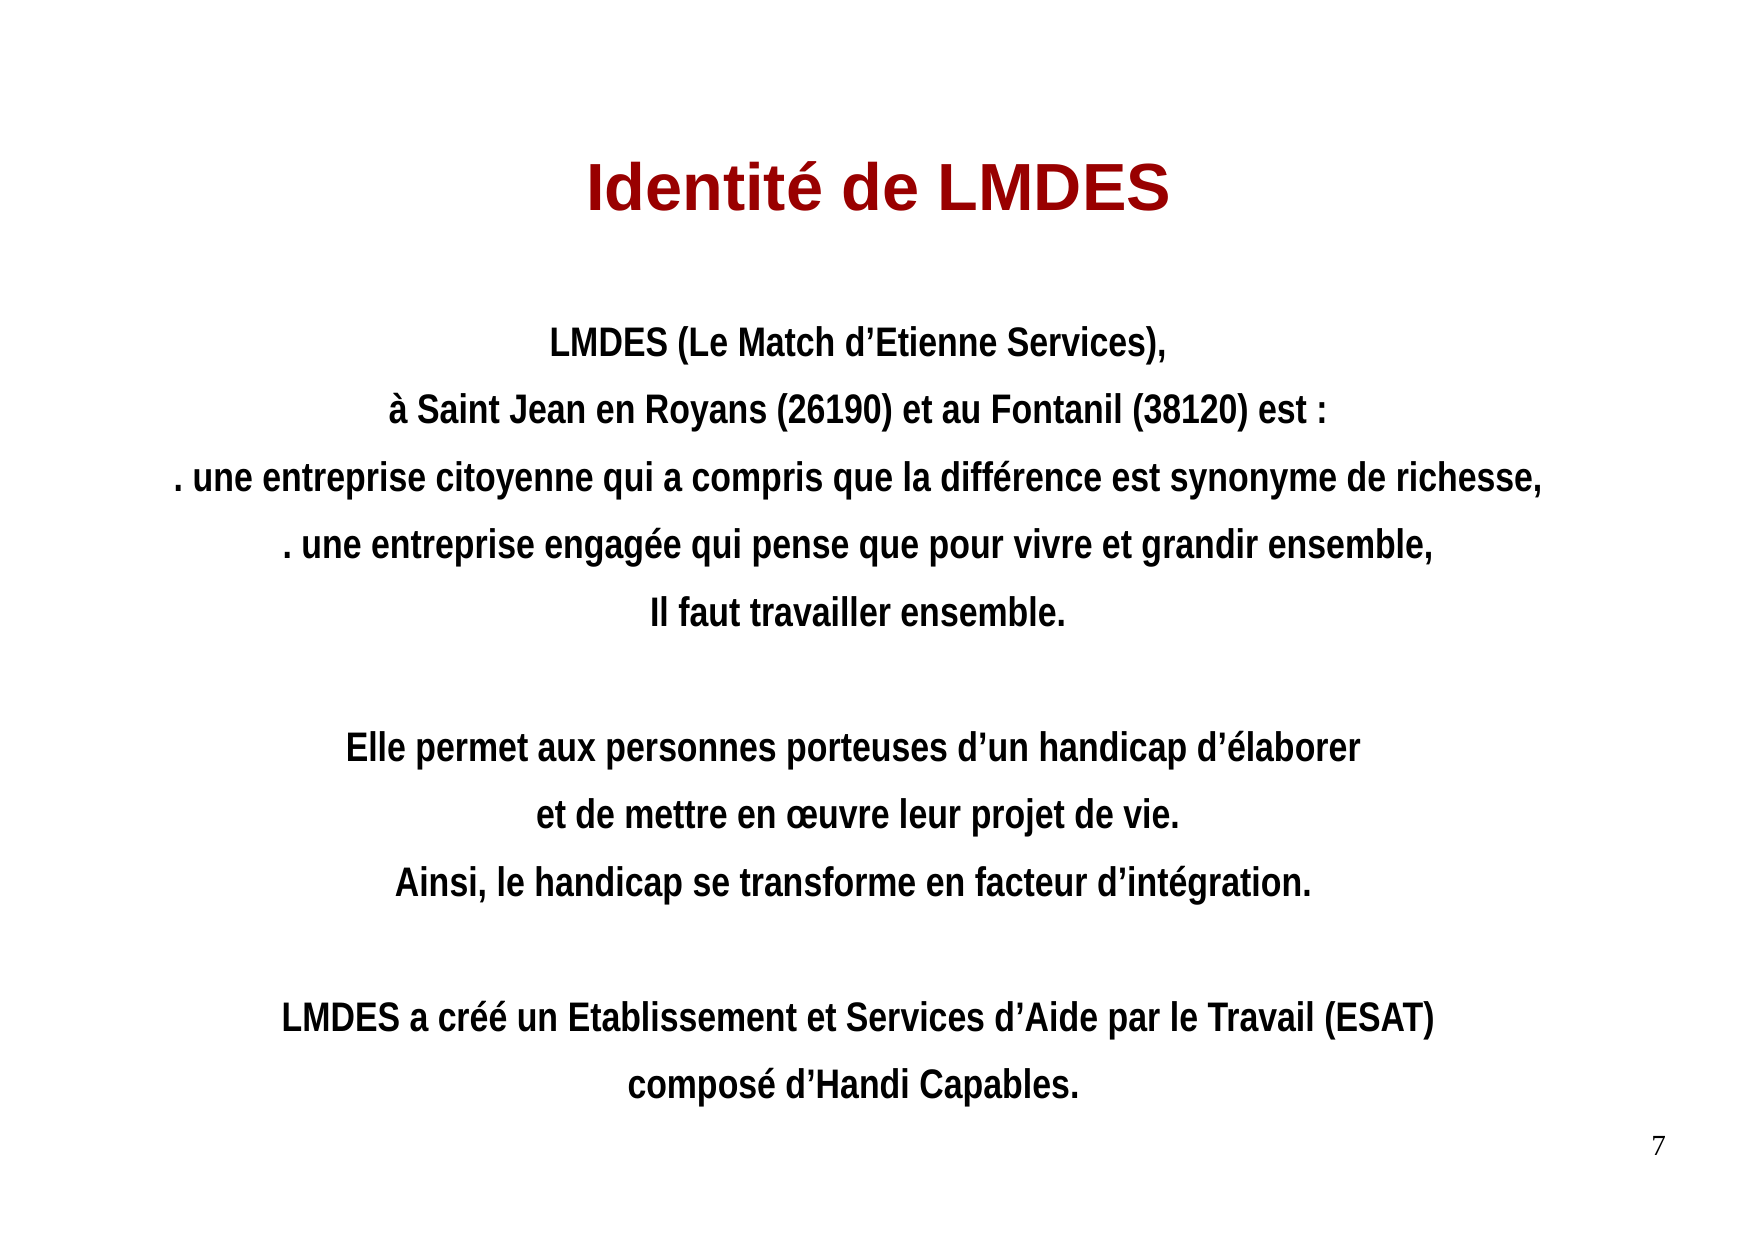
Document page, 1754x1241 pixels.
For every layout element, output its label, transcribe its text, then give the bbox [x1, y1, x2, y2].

list [37, 264, 1617, 567]
list LMDES (Le Match d’Etienne Services), à Saint Jean en Royans (26190) et au Fontanil (38120) est : . une entreprise citoyenne qui a compris que la différence est synonyme de richesse, . une entreprise engagée qui pense que pour vivre et grandir ensemble, Il faut travailler ensemble. Elle permet aux personnes porteuses d’un handicap d’élaborer et de mettre en œuvre leur projet de vie. Ainsi, le handicap se transforme en facteur d’intégration. LMDES a créé un Etablissement et Services d’Aide par le Travail (ESAT) composé d’Handi Capables. [112, 271, 1604, 1111]
title Identité de LMDES [81, 74, 1660, 300]
